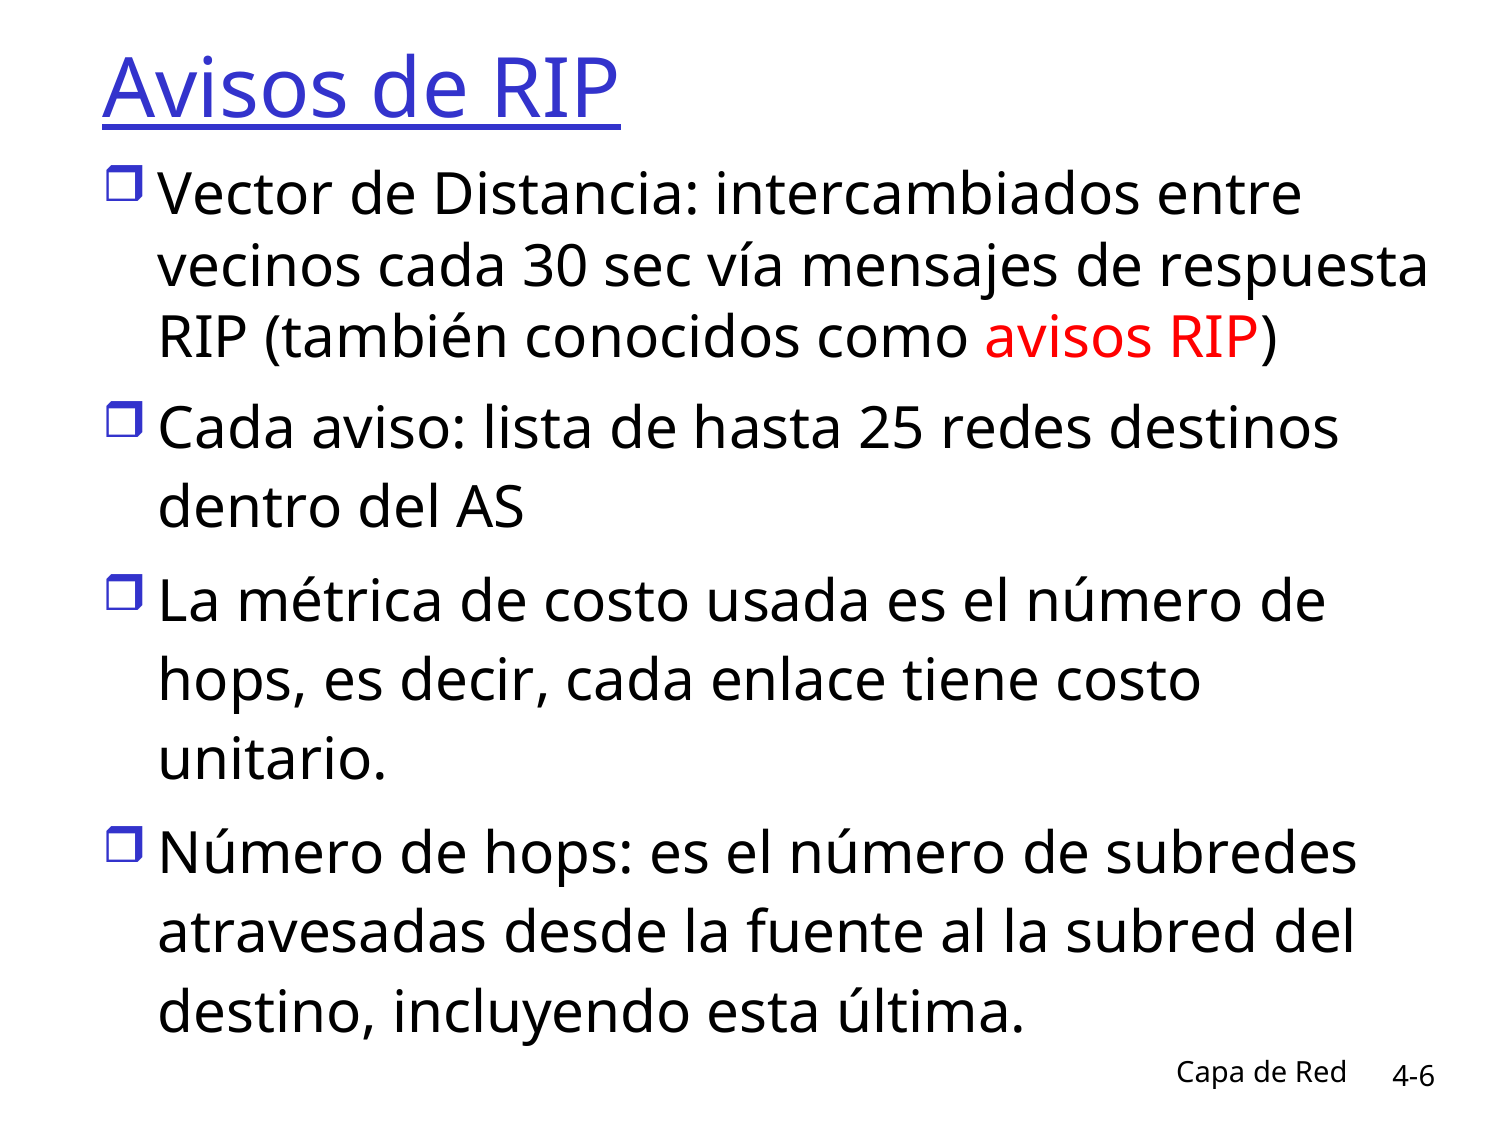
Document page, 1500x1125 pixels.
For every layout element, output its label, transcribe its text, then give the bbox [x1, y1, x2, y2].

title Avisos de RIP [87, 15, 1463, 149]
list Vector de Distancia: intercambiados entre vecinos cada 30 sec vía mensajes de respuesta RIP (también conocidos como avisos RIP) Cada aviso: lista de hasta 25 redes destinos dentro del AS La métrica de costo usada es el número de hops, es decir, cada enlace tiene costo unitario. Número de hops: es el número de subredes atravesadas desde la fuente al la subred del destino, incluyendo esta última. [87, 149, 1463, 1040]
